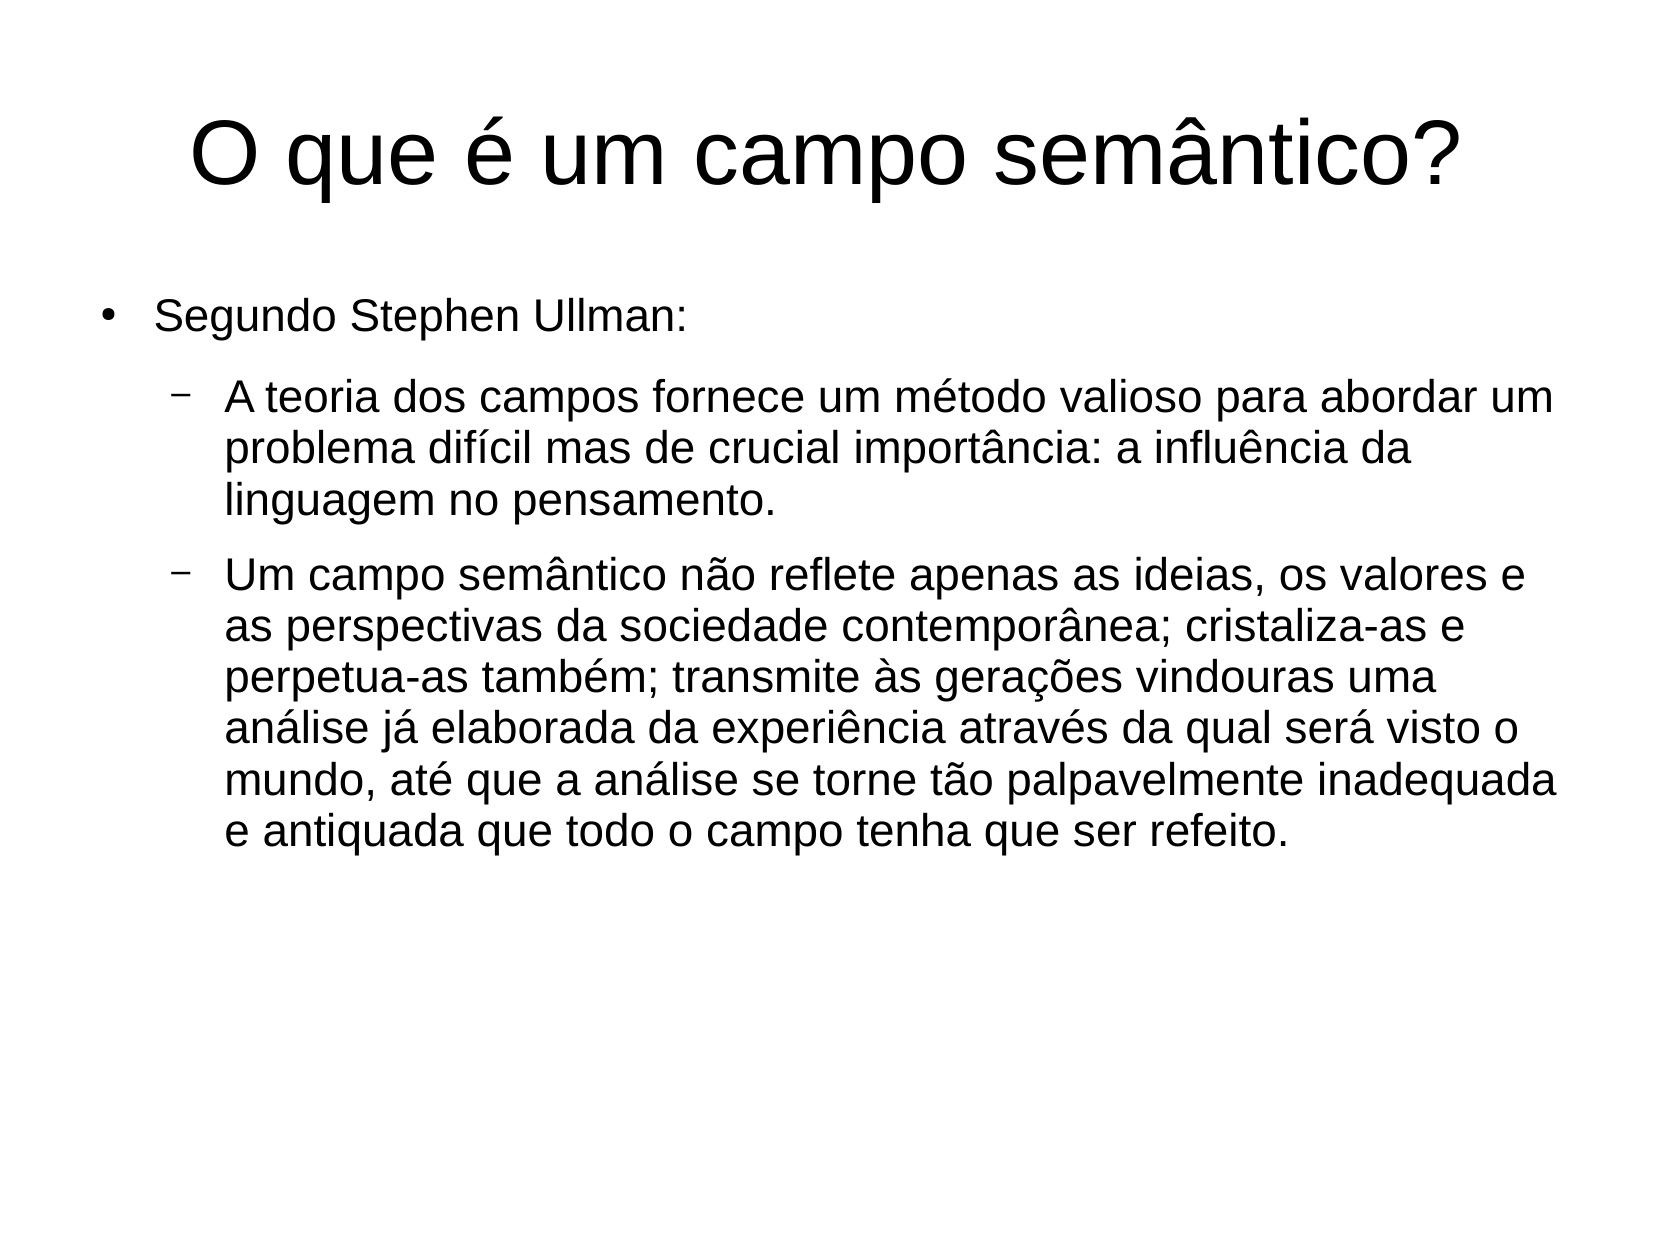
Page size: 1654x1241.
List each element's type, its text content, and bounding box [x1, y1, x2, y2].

list Segundo Stephen Ullman: A teoria dos campos fornece um método valioso para abordar um problema difícil mas de crucial importância: a influência da linguagem no pensamento. Um campo semântico não reflete apenas as ideias, os valores e as perspectivas da sociedade contemporânea; cristaliza-as e perpetua-as também; transmite às gerações vindouras uma análise já elaborada da experiência através da qual será visto o mundo, até que a análise se torne tão palpavelmente inadequada e antiquada que todo o campo tenha que ser refeito. [82, 290, 1571, 1010]
title O que é um campo semântico? [82, 49, 1571, 257]
